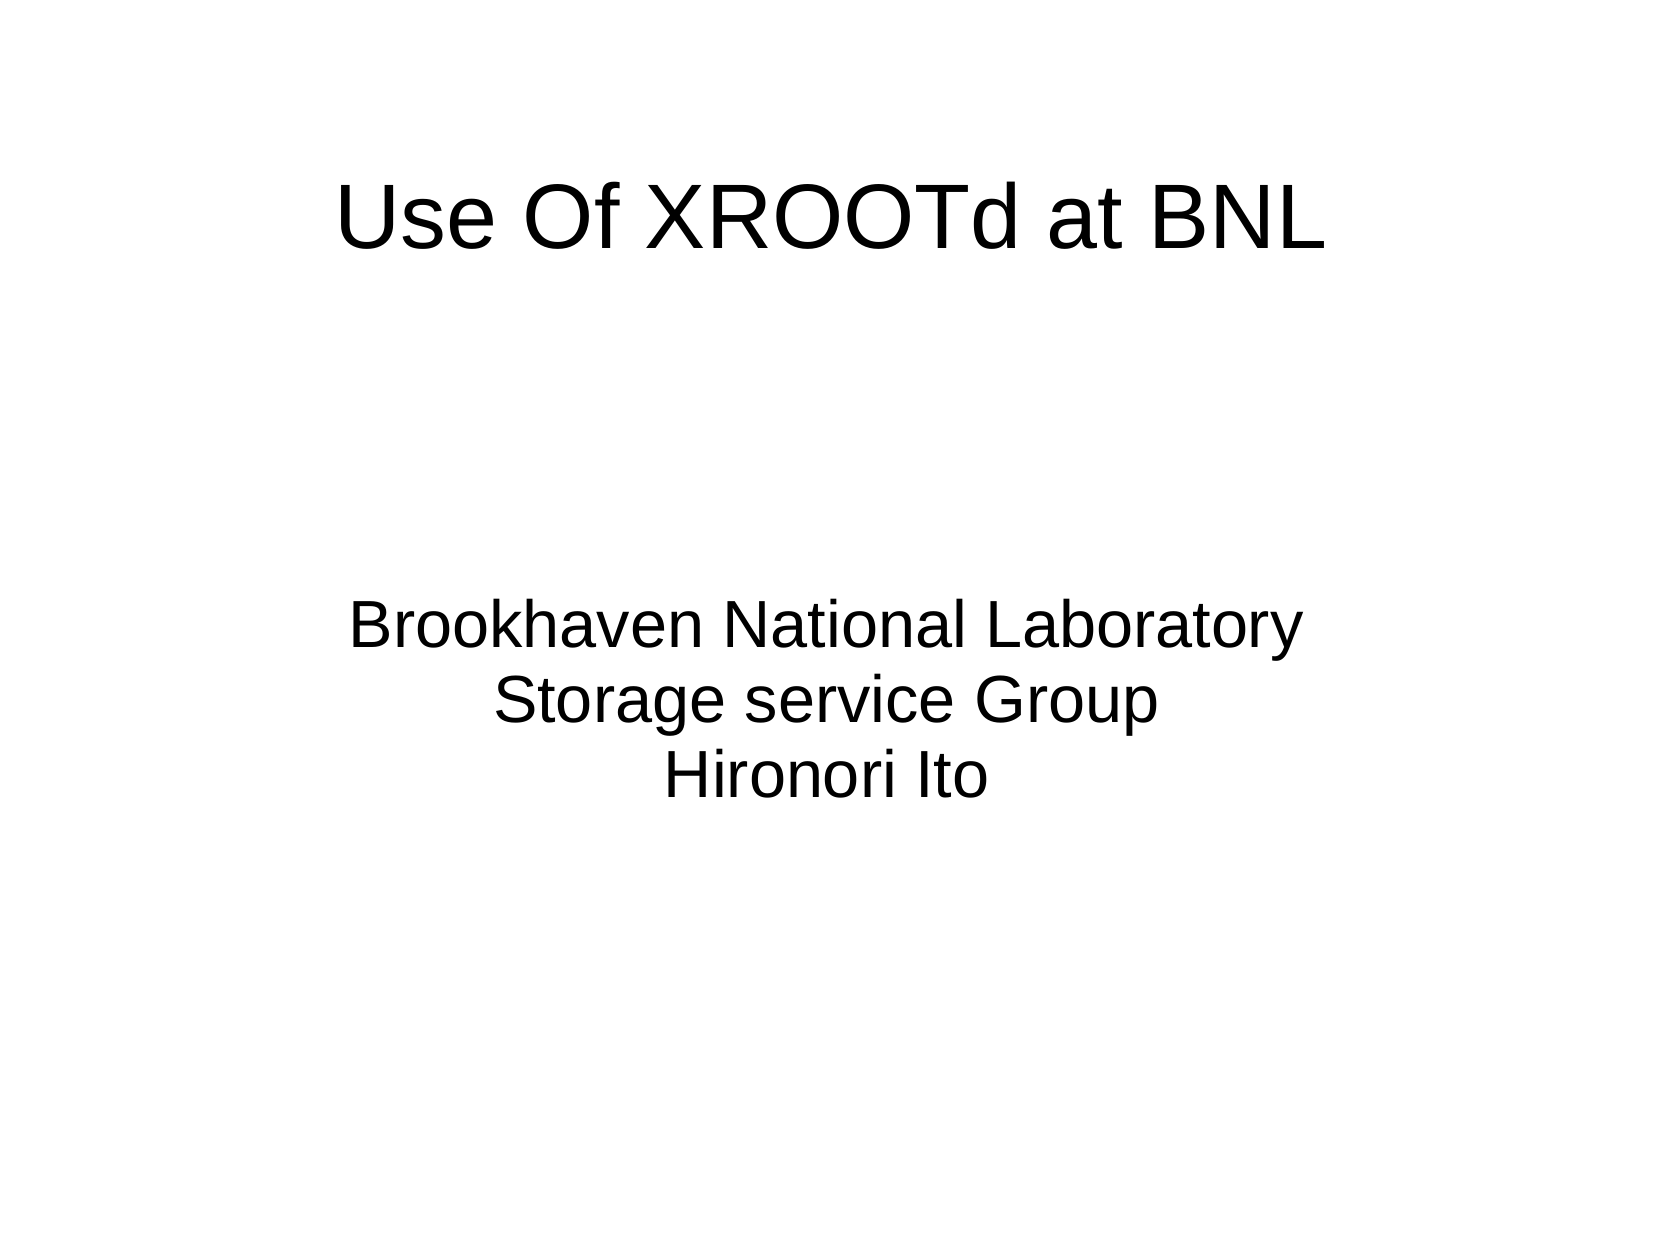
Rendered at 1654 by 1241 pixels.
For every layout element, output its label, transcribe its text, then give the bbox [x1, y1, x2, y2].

title Use Of XROOTd at BNL [87, 113, 1576, 321]
subtitle Brookhaven National Laboratory Storage service Group Hironori Ito [82, 290, 1571, 1109]
